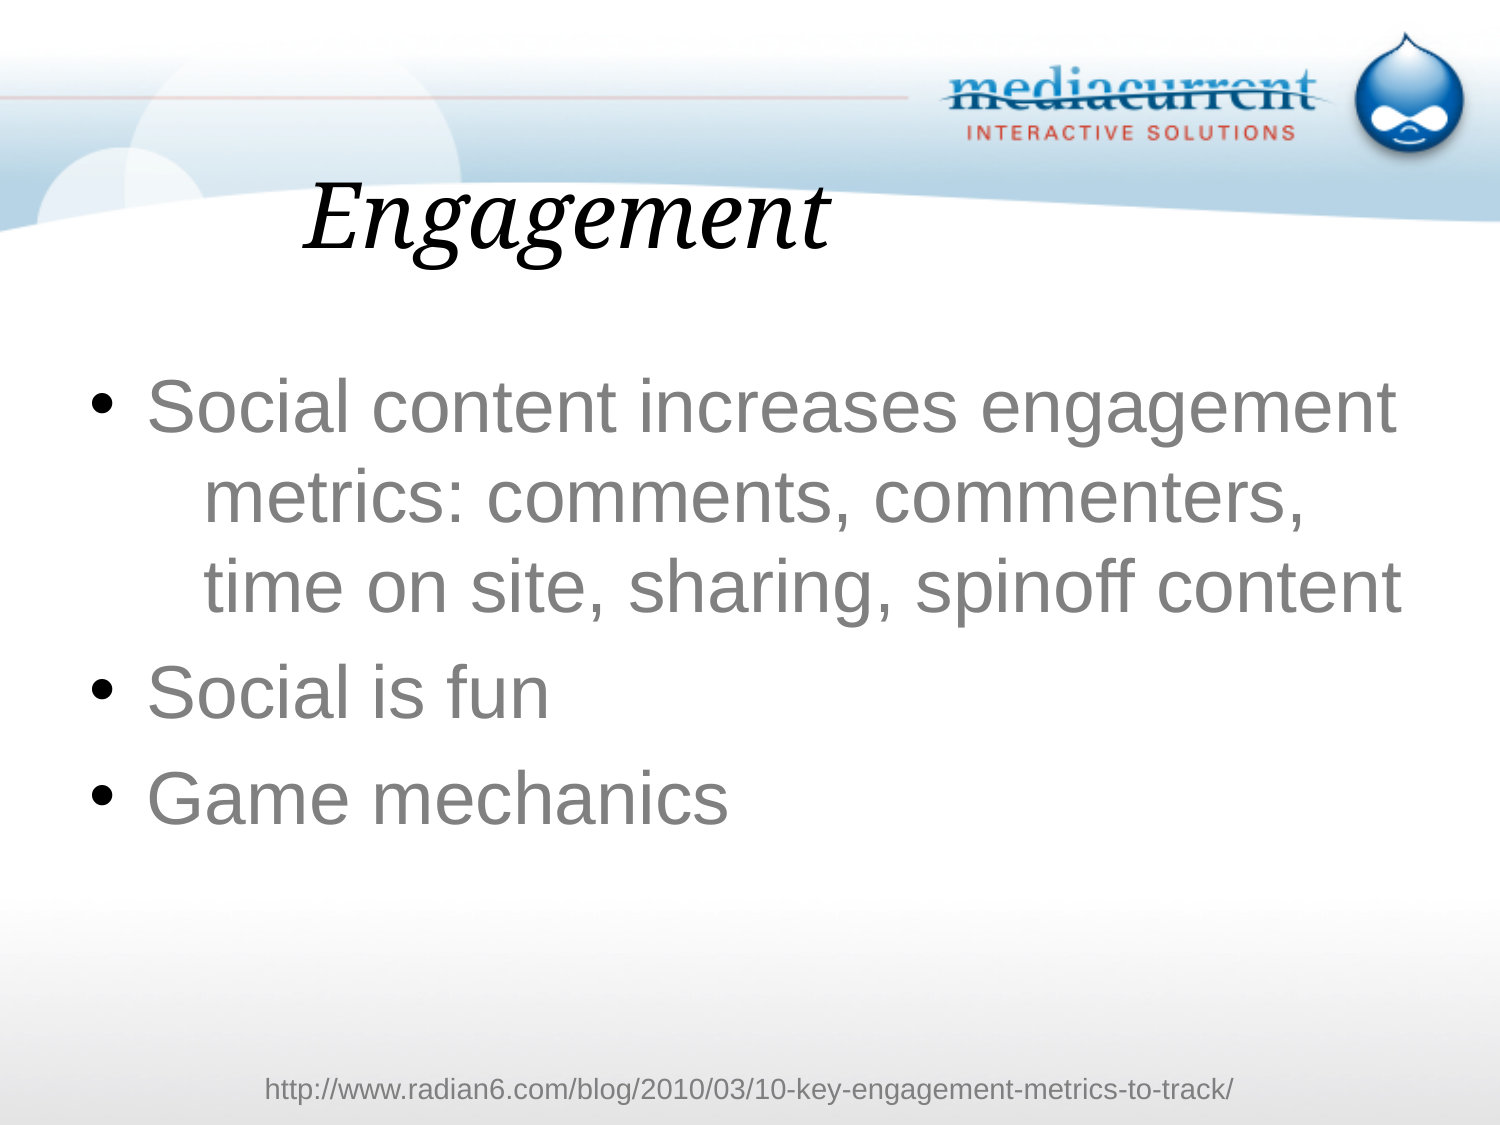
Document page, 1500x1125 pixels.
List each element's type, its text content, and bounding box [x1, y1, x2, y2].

text_box Engagement [75, 149, 1063, 350]
text_box http://www.radian6.com/blog/2010/03/10-key-engagement-metrics-to-track/ [113, 1063, 1388, 1125]
text_box Social content increases engagement metrics: comments, commenters, time on site, sharing, spinoff content Social is fun Game mechanics [75, 350, 1425, 1108]
